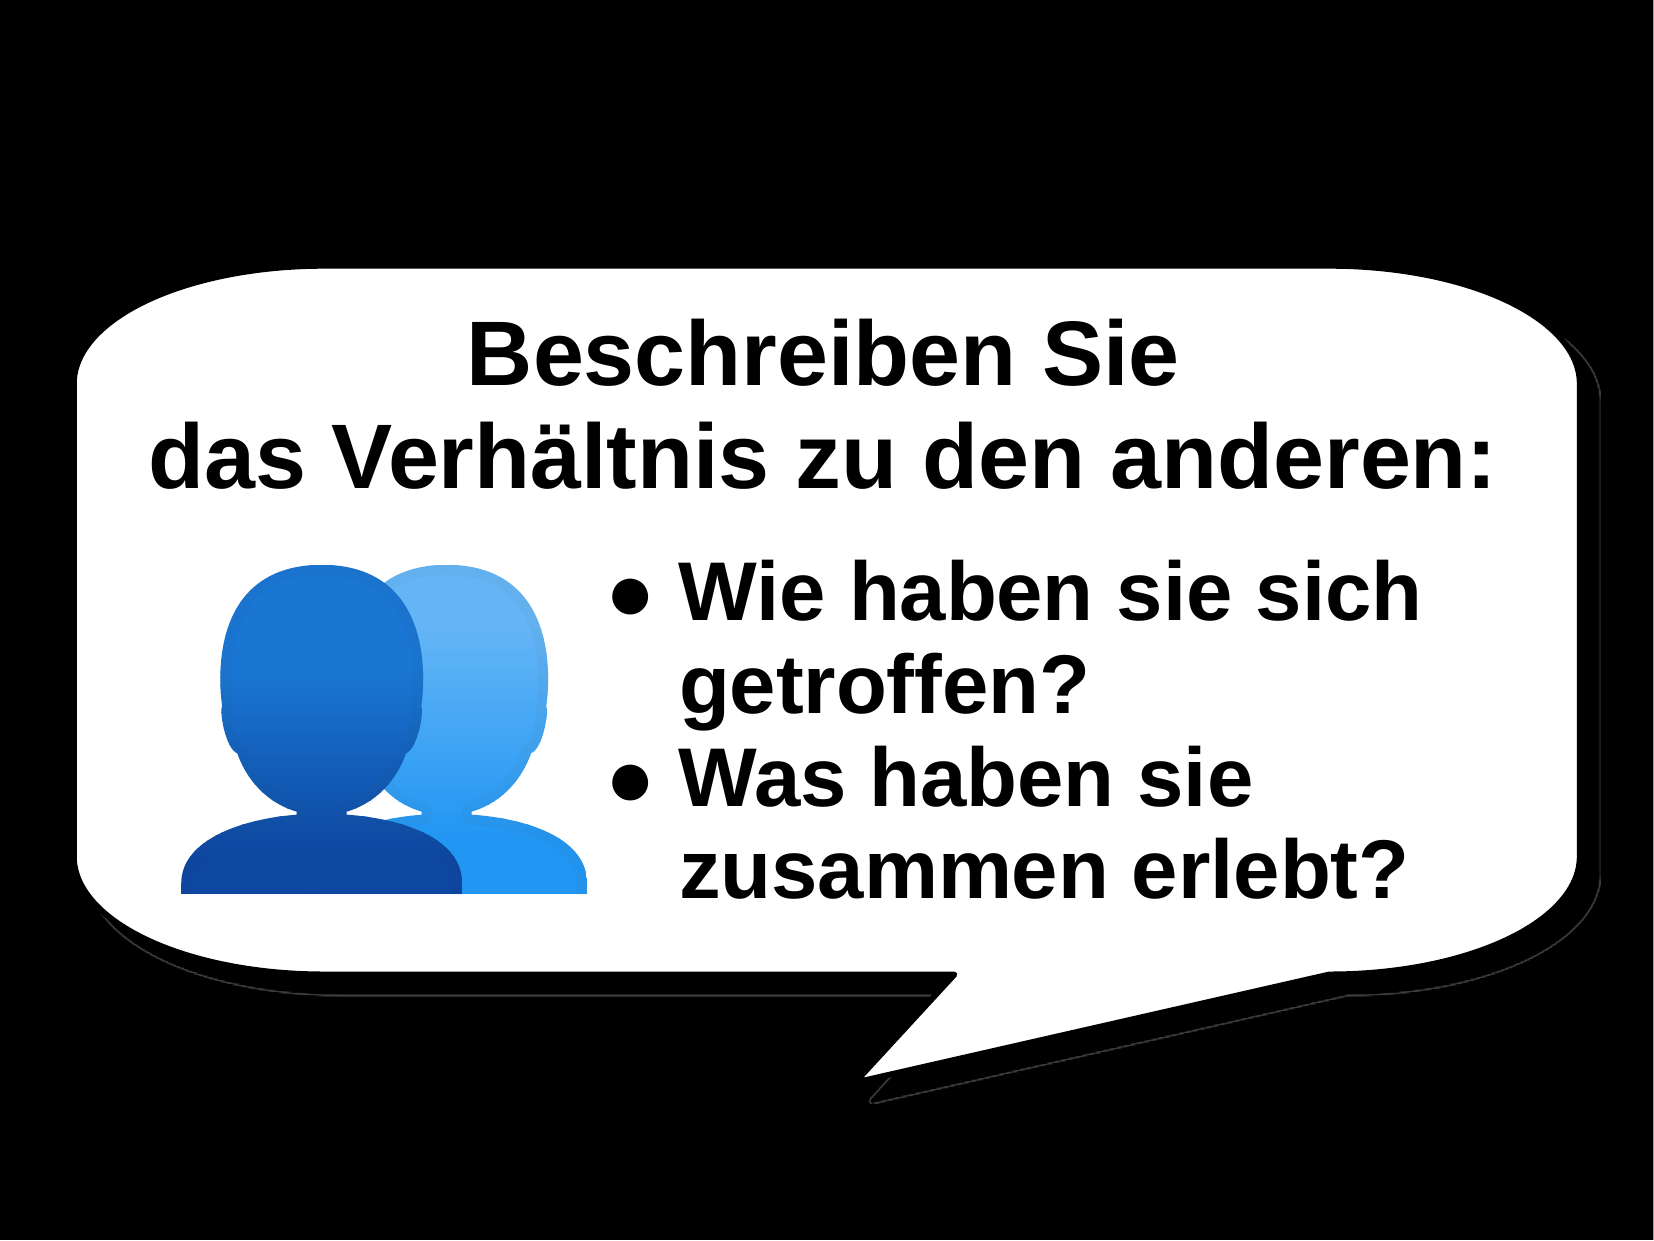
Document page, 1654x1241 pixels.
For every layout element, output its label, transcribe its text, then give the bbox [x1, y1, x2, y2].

picture [165, 472, 603, 910]
text_box ● Wie haben sie sich getroffen? ● Was haben sie zusammen erlebt? [590, 537, 1536, 926]
text_box [73, 331, 1532, 1083]
text_box Beschreiben Sie das Verhältnis zu den anderen: [100, 295, 1548, 516]
text_box [159, 265, 1495, 295]
text_box [603, 326, 1580, 924]
